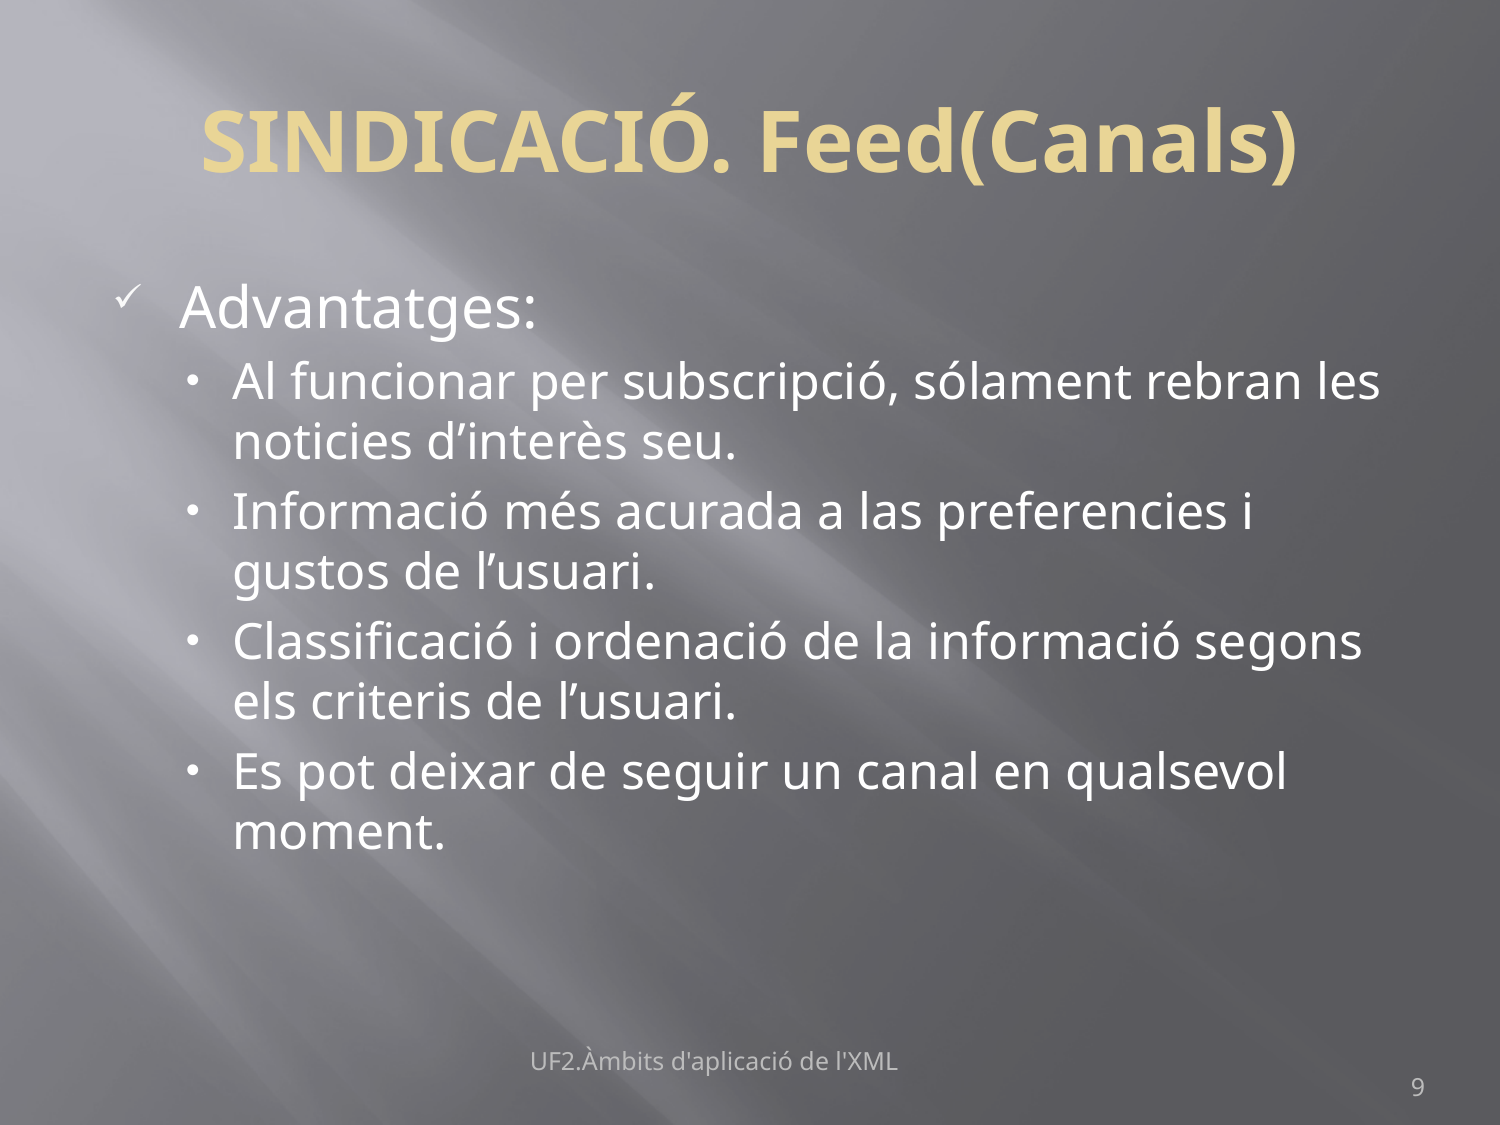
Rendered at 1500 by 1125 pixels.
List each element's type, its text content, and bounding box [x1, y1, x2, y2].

list Advantatges: Al funcionar per subscripció, sólament rebran les noticies d’interès seu. Informació més acurada a las preferencies i gustos de l’usuari. Classificació i ordenació de la informació segons els criteris de l’usuari. Es pot deixar de seguir un canal en qualsevol moment. [75, 262, 1425, 1035]
footer UF2.Àmbits d'aplicació de l'XML [512, 1052, 988, 1113]
title SINDICACIÓ. Feed(Canals) [75, 45, 1425, 233]
slide_number <número> [1299, 1052, 1425, 1113]
picture [0, 0, 1500, 1125]
